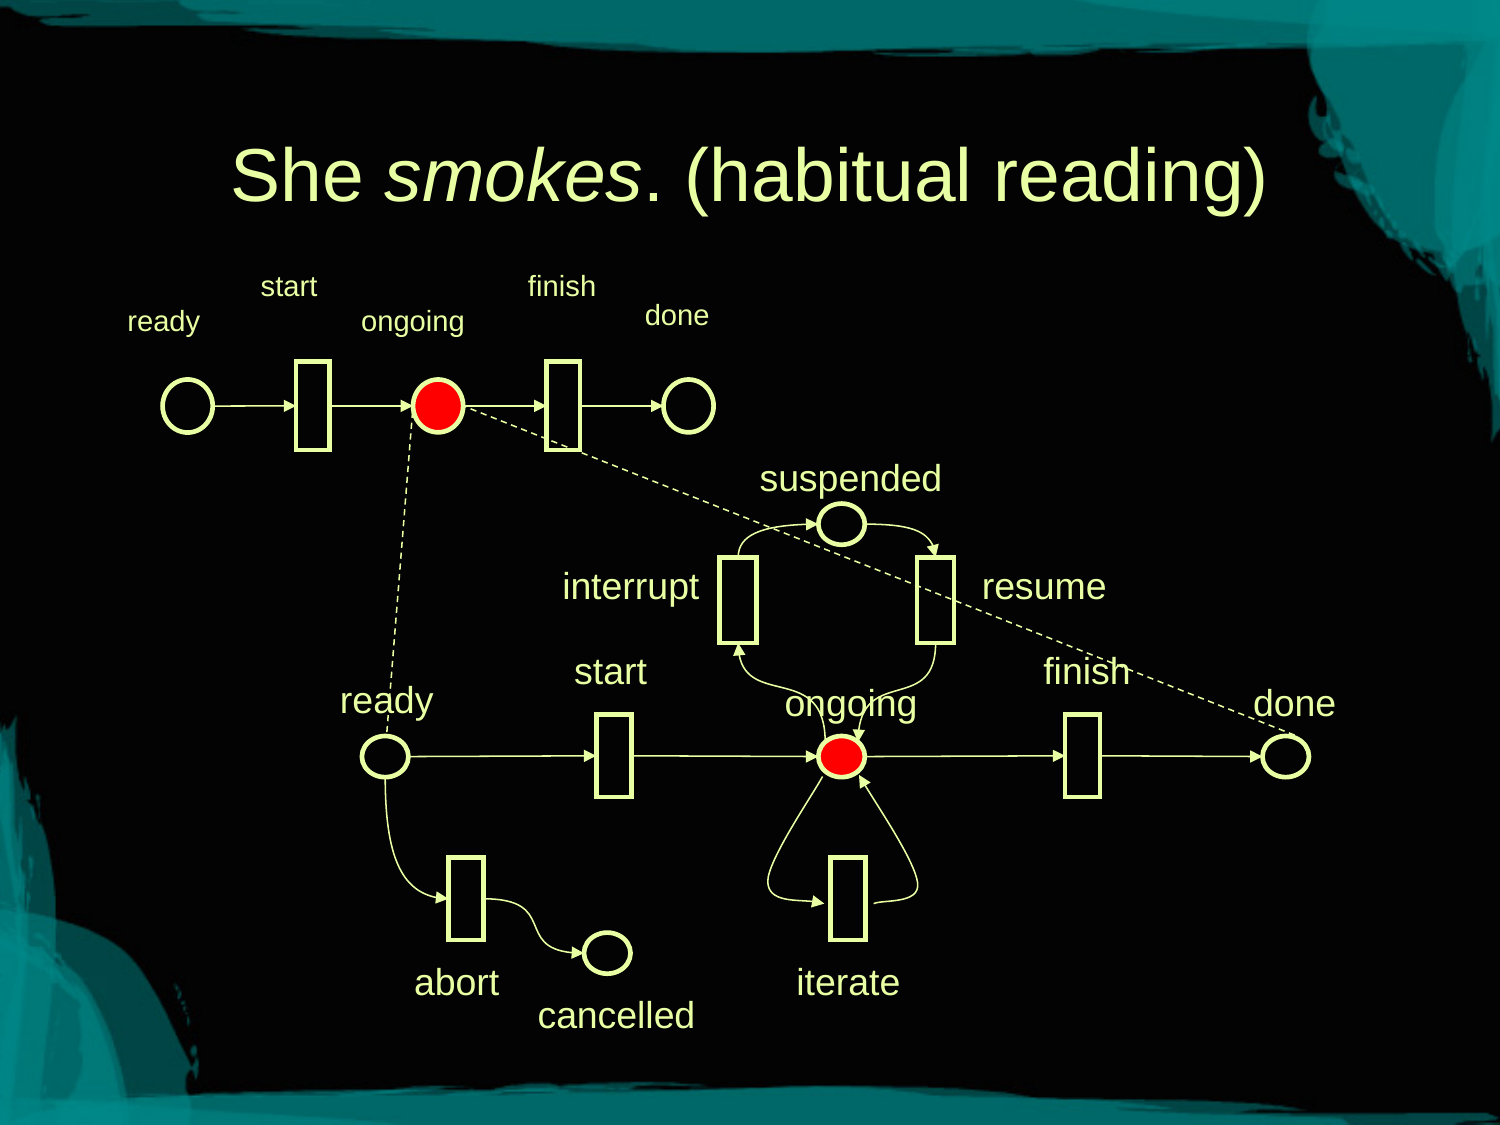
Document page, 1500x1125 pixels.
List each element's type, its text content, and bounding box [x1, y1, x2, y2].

text_box [413, 379, 464, 433]
title She smokes. (habitual reading) [112, 87, 1388, 263]
text_box done [1238, 674, 1351, 733]
text_box ongoing [769, 687, 823, 733]
text_box done [630, 291, 725, 340]
text_box iterate [781, 953, 916, 1012]
text_box finish [513, 262, 612, 311]
text_box abort [399, 953, 515, 1012]
text_box start [559, 643, 663, 701]
text_box start [245, 262, 333, 311]
text_box ready [325, 671, 449, 730]
text_box cancelled [522, 986, 711, 1044]
text_box ready [112, 297, 216, 346]
text_box resume [967, 557, 1122, 615]
text_box finish [1028, 643, 1146, 701]
text_box ongoing [851, 698, 862, 714]
text_box ongoing [769, 674, 926, 733]
text_box interrupt [547, 557, 715, 615]
text_box ongoing [346, 297, 480, 346]
text_box suspended [744, 450, 958, 508]
text_box [818, 736, 865, 778]
text_box ongoing [860, 674, 933, 733]
picture [0, 0, 1500, 1125]
text_box ongoing [789, 698, 800, 714]
